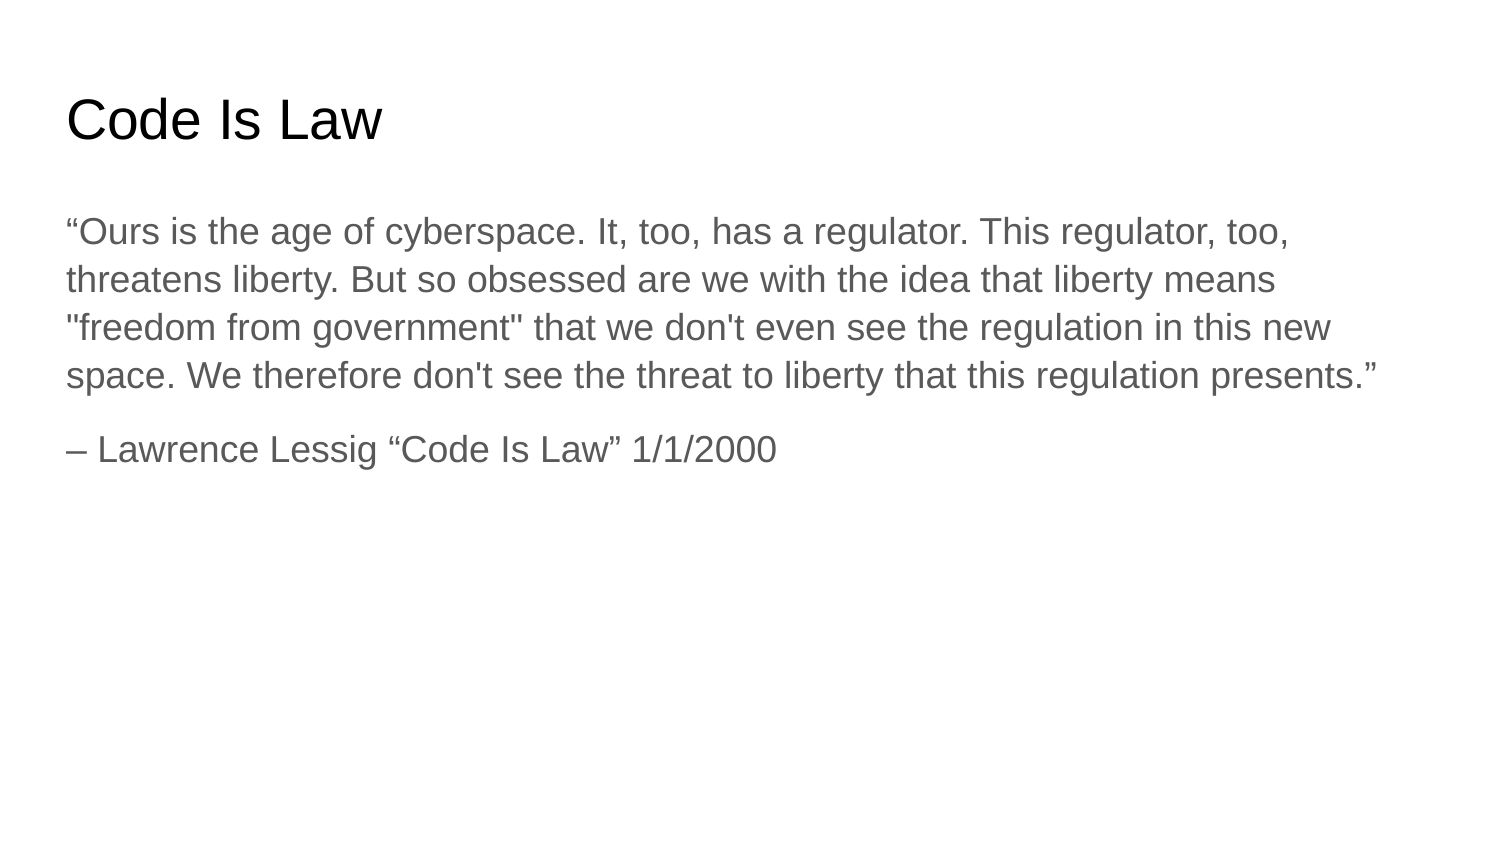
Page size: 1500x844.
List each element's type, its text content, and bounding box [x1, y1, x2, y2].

title Code Is Law [51, 72, 1449, 167]
list “Ours is the age of cyberspace. It, too, has a regulator. This regulator, too, threatens liberty. But so obsessed are we with the idea that liberty means "freedom from government" that we don't even see the regulation in this new space. We therefore don't see the threat to liberty that this regulation presents.” – Lawrence Lessig “Code Is Law” 1/1/2000 [51, 189, 1449, 750]
